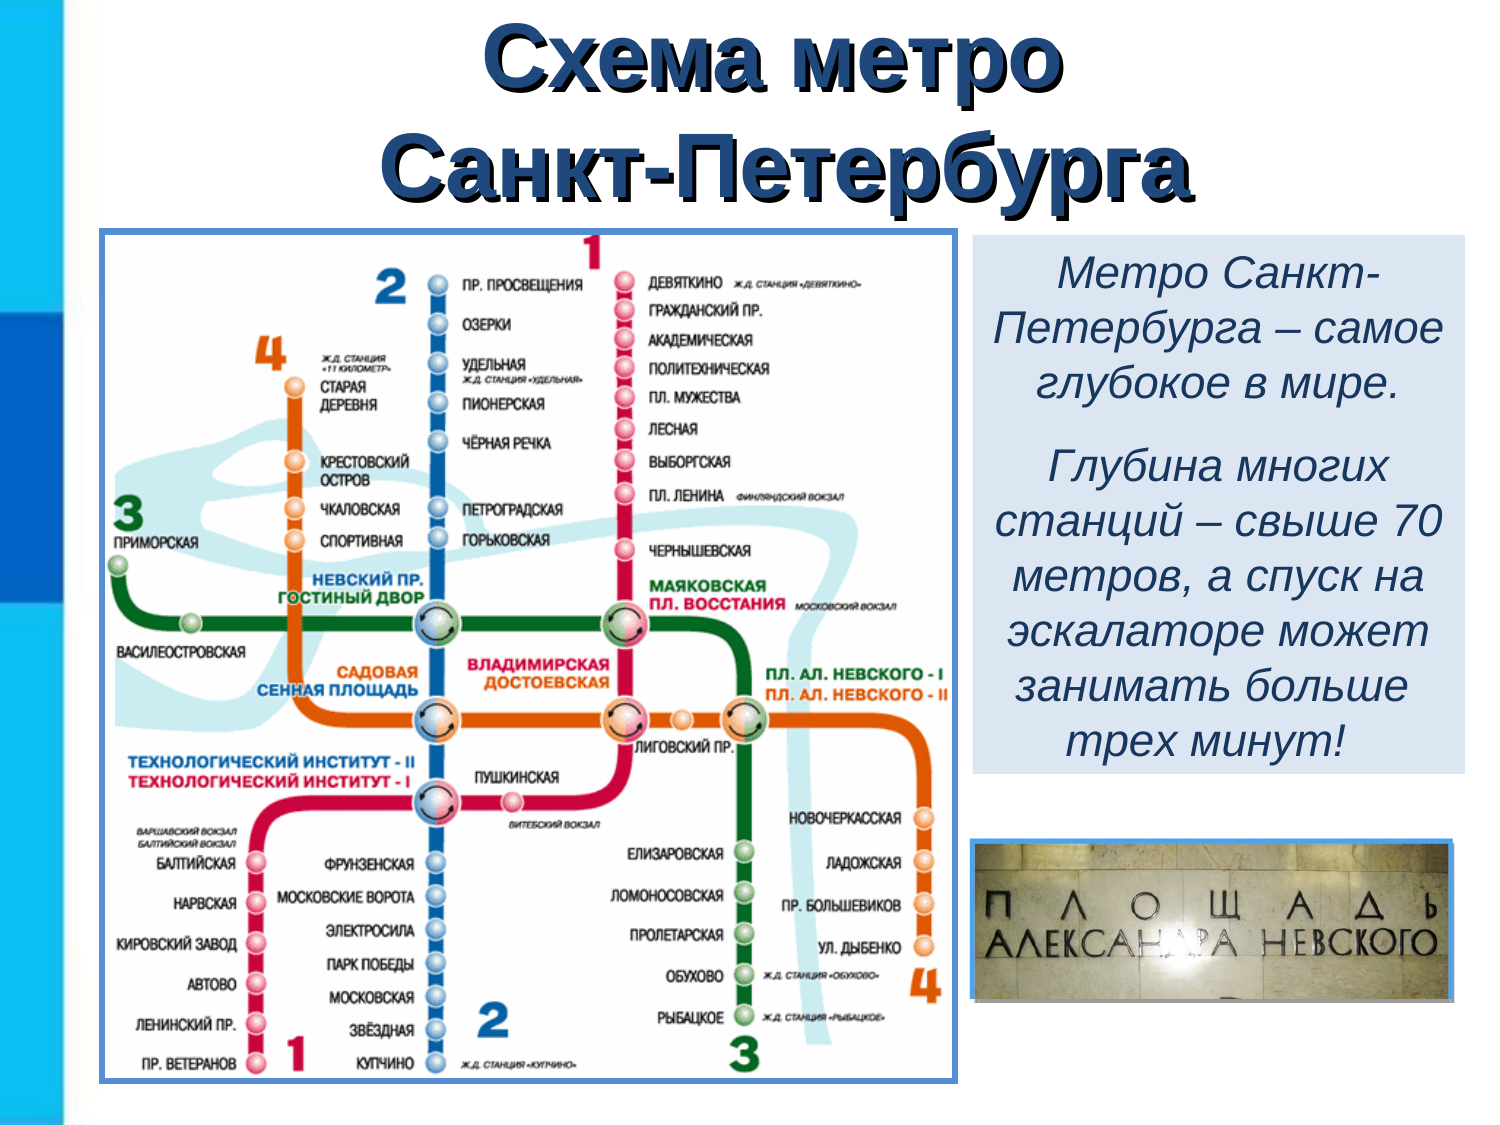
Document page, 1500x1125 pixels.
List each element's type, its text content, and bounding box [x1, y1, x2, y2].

picture [0, 0, 1500, 1125]
text_box Метро Санкт-Петербурга – самое глубокое в мире. Глубина многих станций – свыше 70 метров, а спуск на эскалаторе может занимать больше трех минут! [972, 234, 1465, 774]
title Схема метро Санкт-Петербурга [117, 0, 1454, 213]
